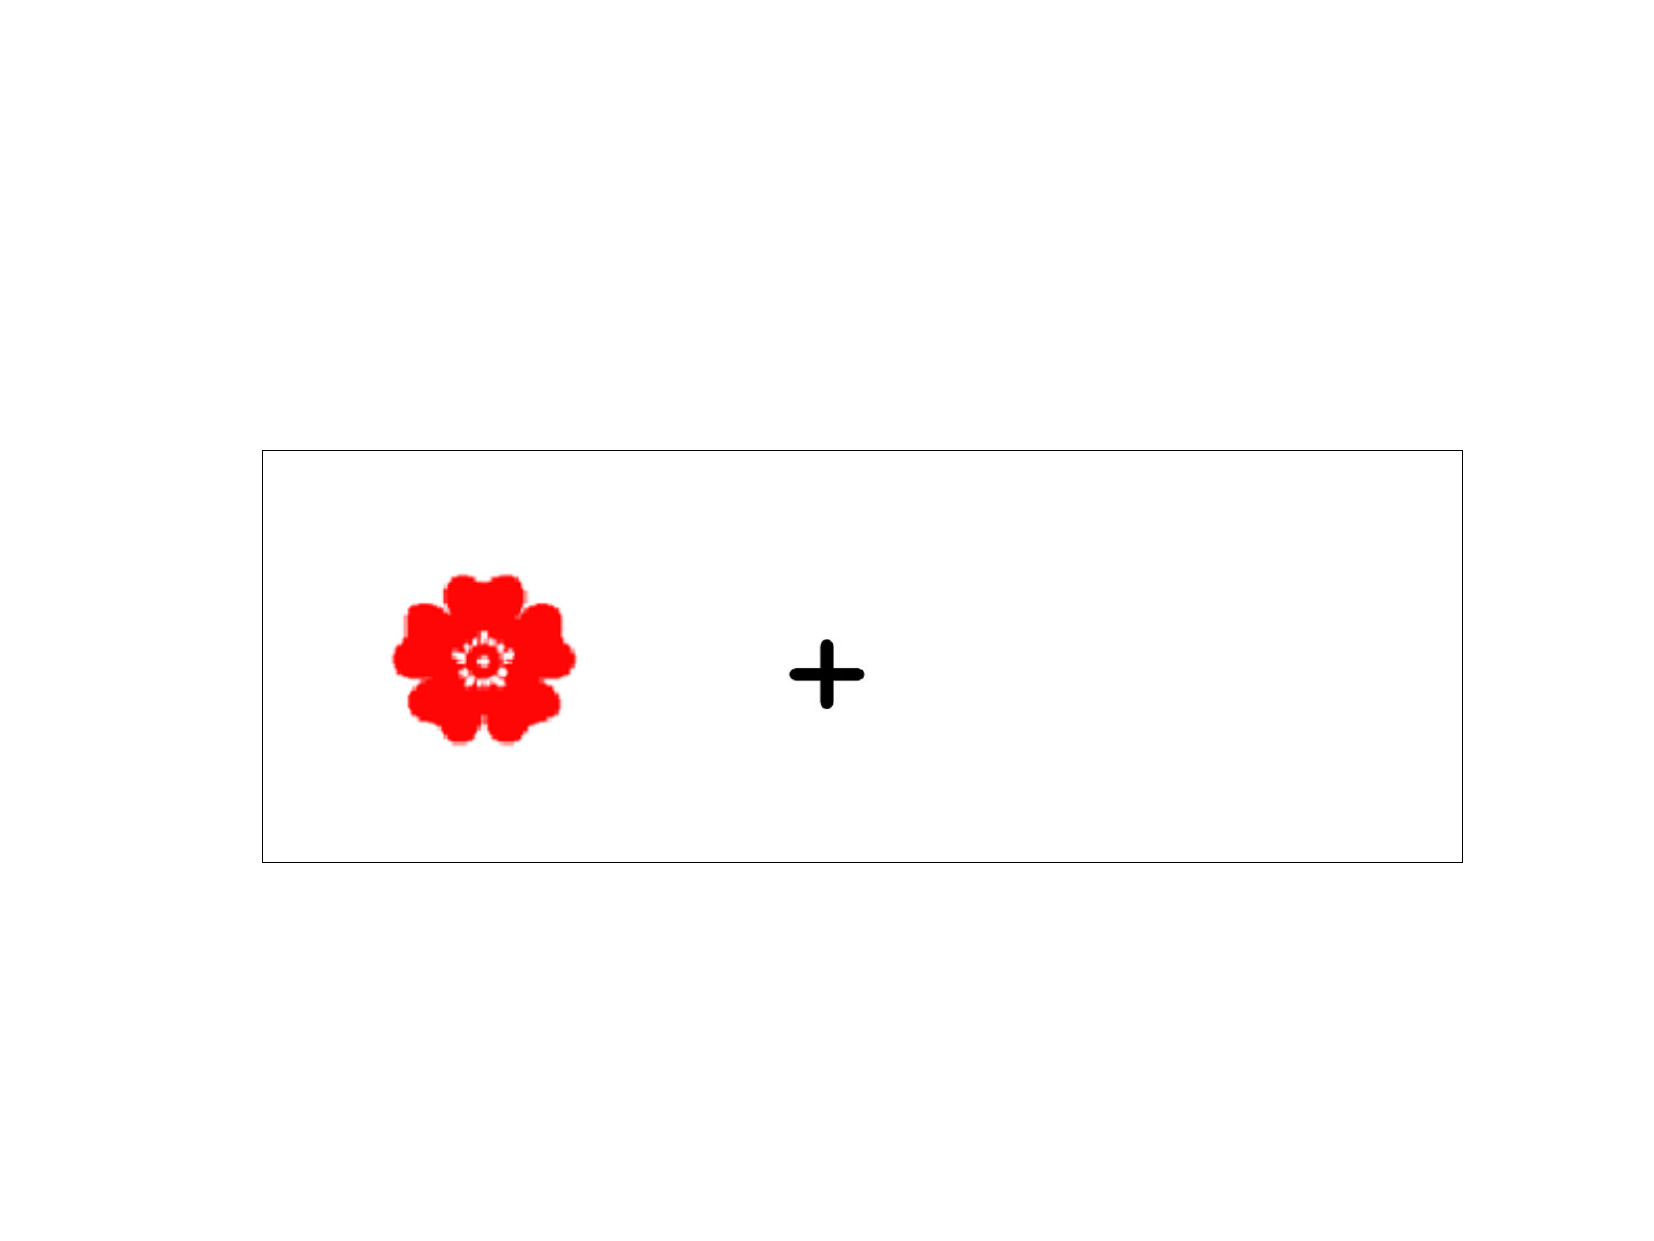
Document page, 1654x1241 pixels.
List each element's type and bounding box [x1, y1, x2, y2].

picture [375, 562, 584, 771]
picture [787, 637, 868, 712]
text_box [262, 450, 1463, 863]
